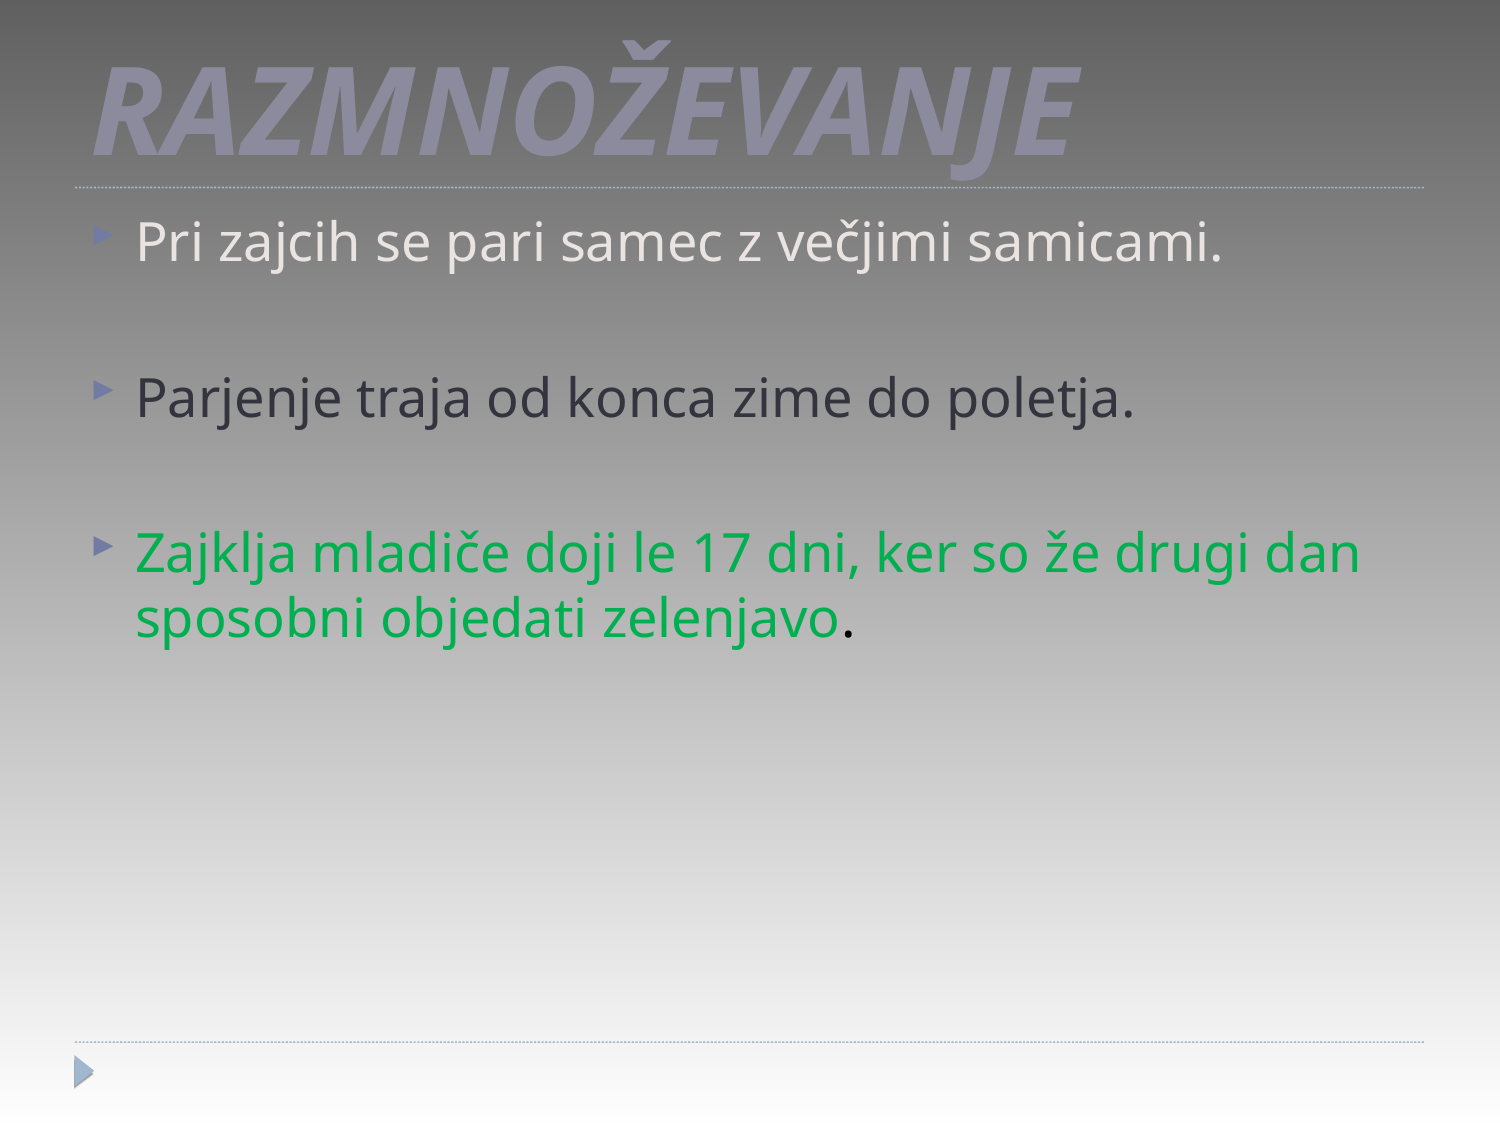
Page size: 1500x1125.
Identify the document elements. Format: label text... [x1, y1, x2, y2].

title RAZMNOŽEVANJE [75, 24, 1425, 188]
list Pri zajcih se pari samec z večjimi samicami. Parjenje traja od konca zime do poletja. Zajklja mladiče doji le 17 dni, ker so že drugi dan sposobni objedati zelenjavo. [75, 200, 1425, 1010]
